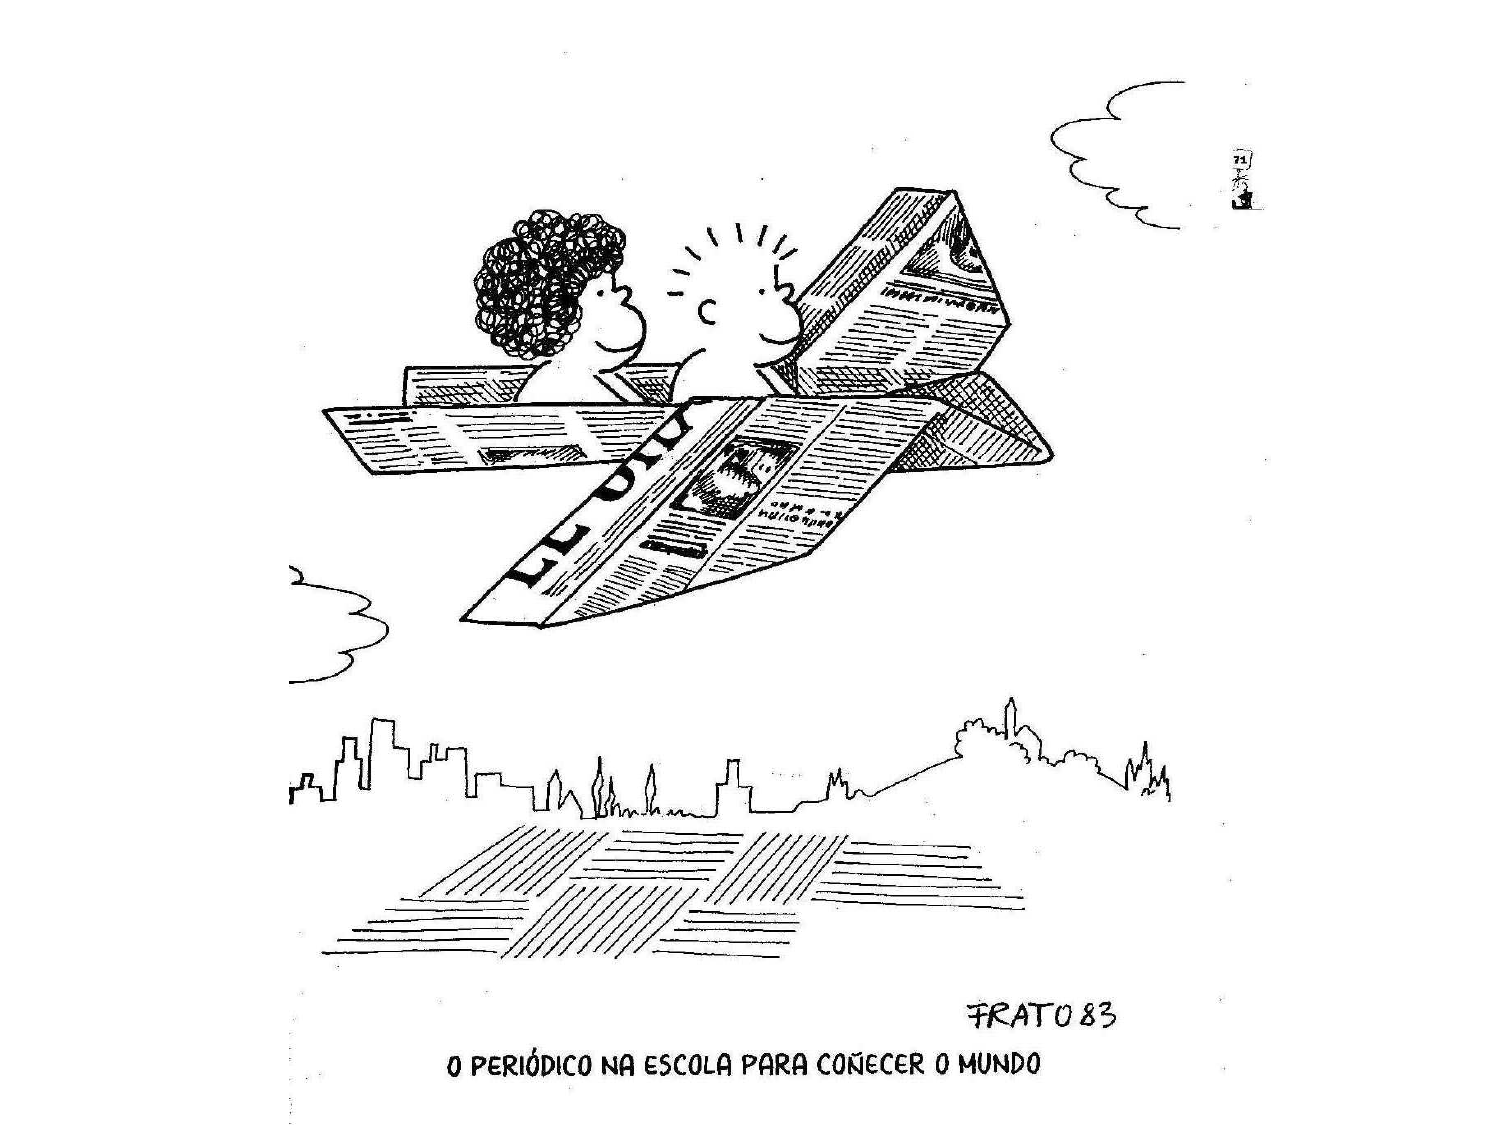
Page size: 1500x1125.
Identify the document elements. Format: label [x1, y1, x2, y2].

picture [289, 0, 1271, 1125]
